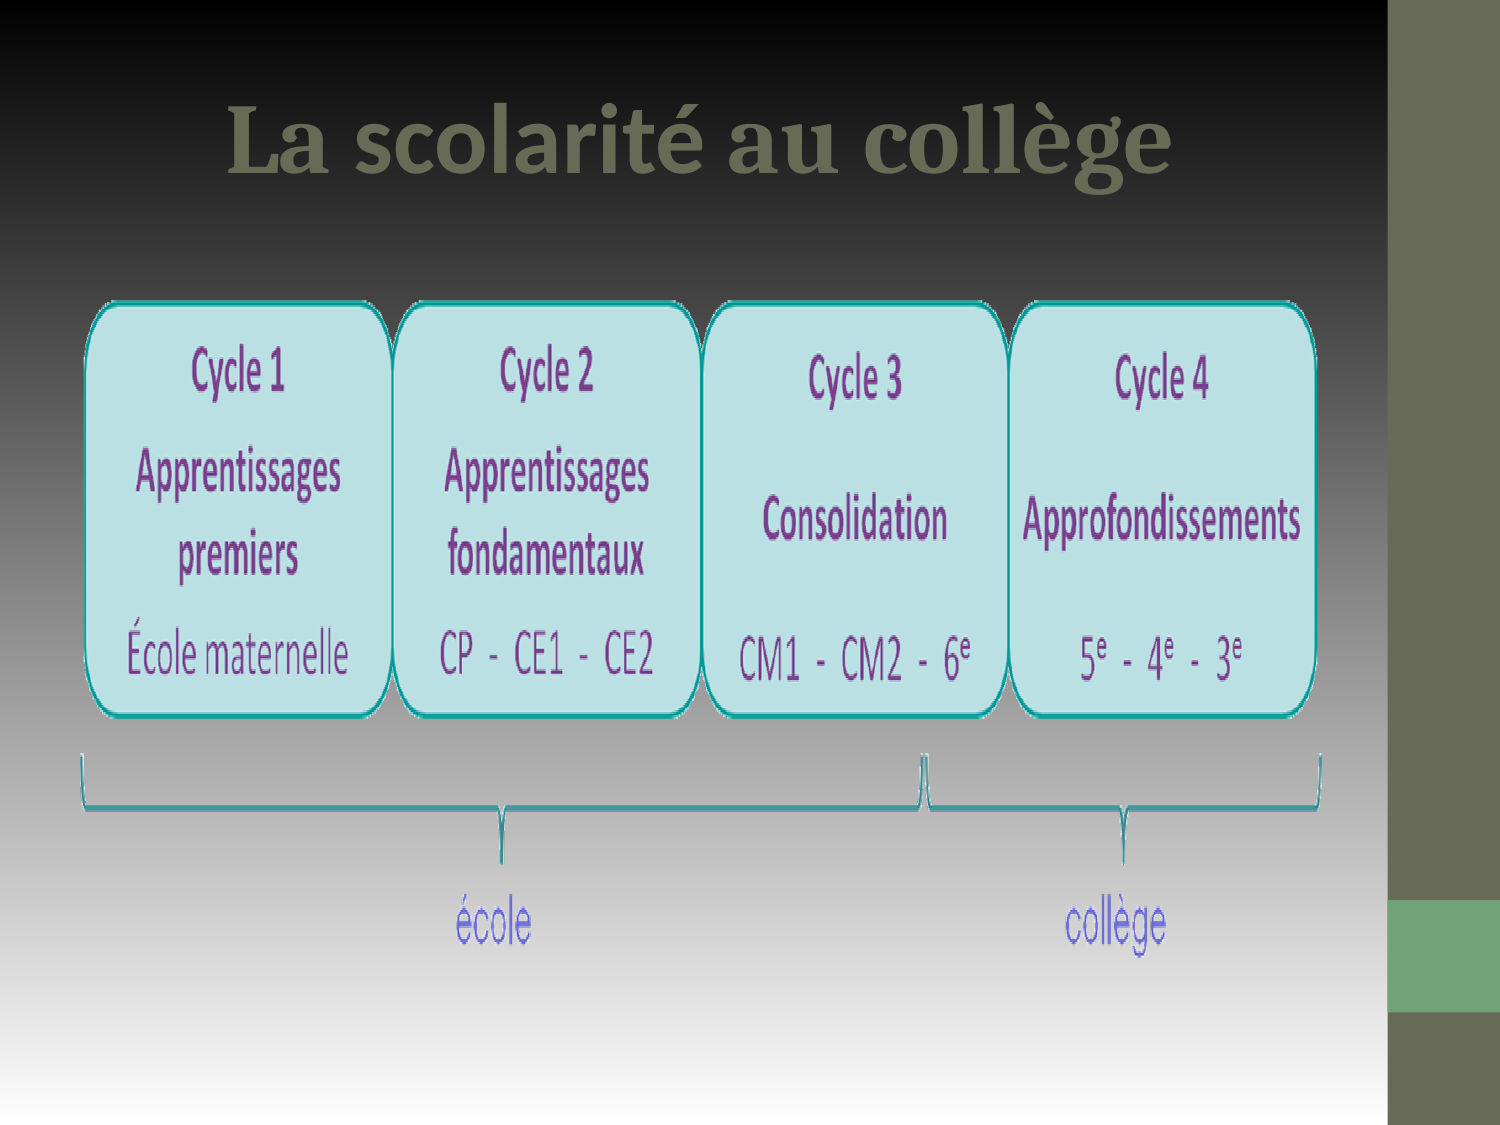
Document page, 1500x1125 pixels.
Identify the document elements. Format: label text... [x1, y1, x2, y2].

picture [75, 278, 1325, 965]
title La scolarité au collège [75, 66, 1325, 233]
